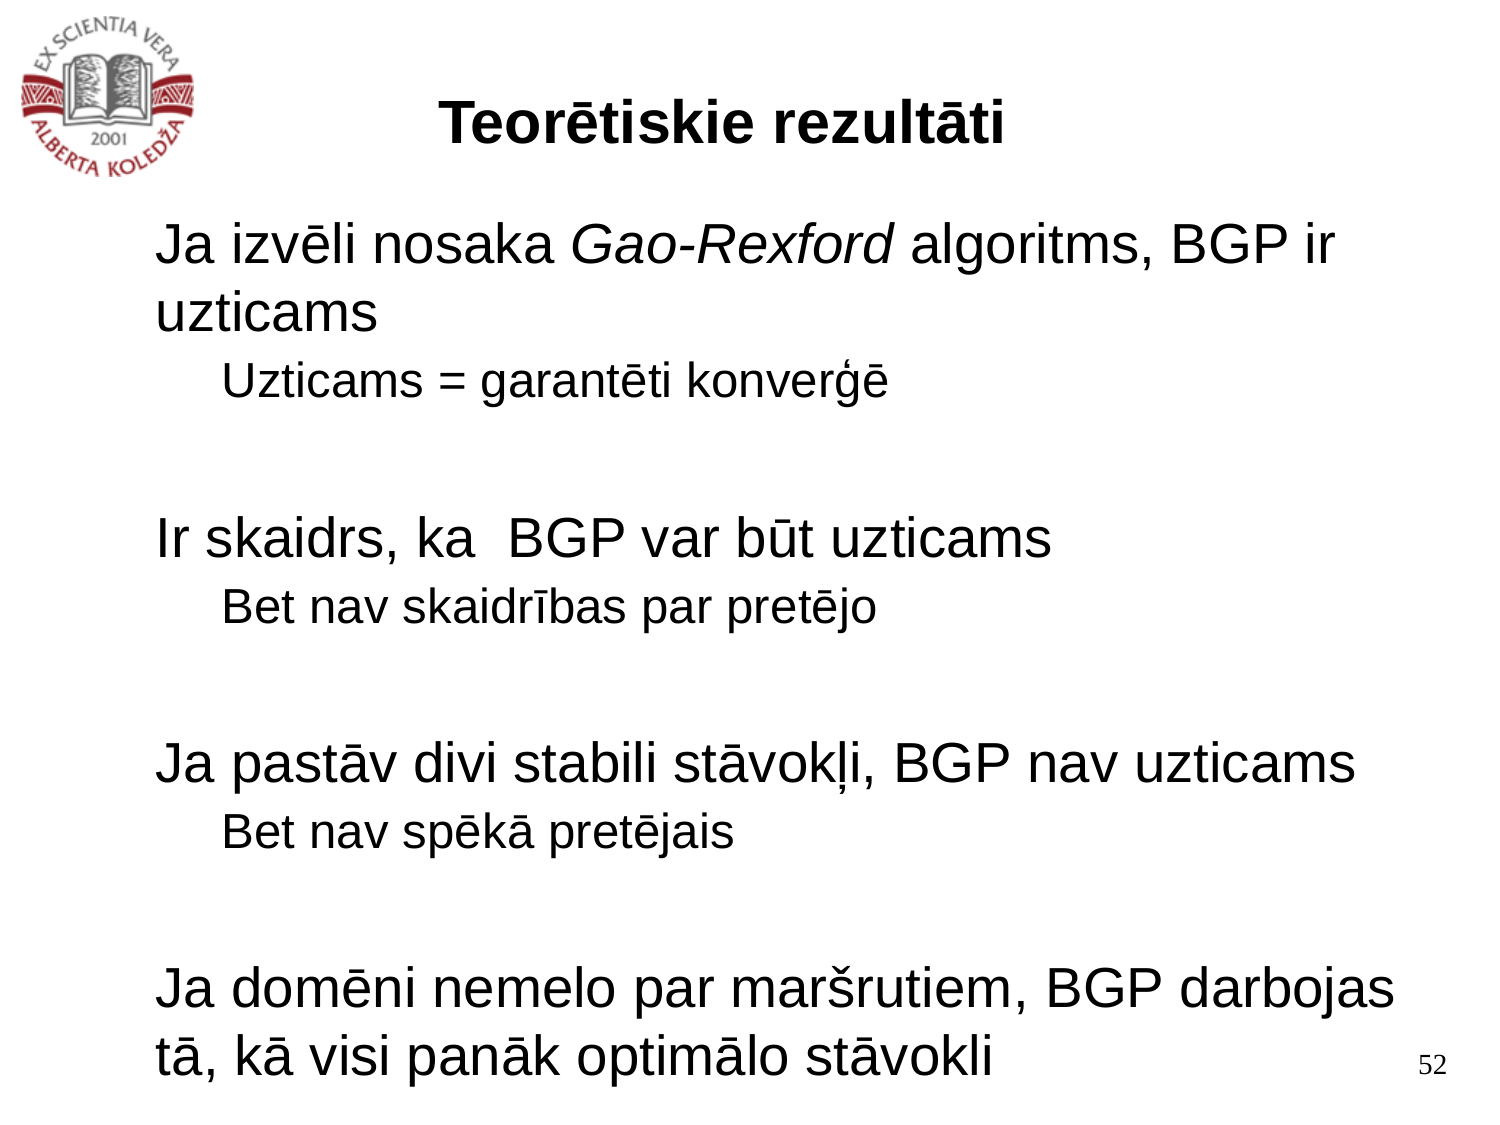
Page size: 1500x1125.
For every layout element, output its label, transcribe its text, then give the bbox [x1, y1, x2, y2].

picture [21, 16, 194, 177]
text_box <skaitlis> [1312, 1037, 1463, 1101]
list Ja izvēli nosaka Gao-Rexford algoritms, BGP ir uzticams Uzticams = garantēti konverģē Ir skaidrs, ka BGP var būt uzticams Bet nav skaidrības par pretējo Ja pastāv divi stabili stāvokļi, BGP nav uzticams Bet nav spēkā pretējais Ja domēni nemelo par maršrutiem, BGP darbojas tā, kā visi panāk optimālo stāvokli [74, 200, 1463, 1101]
title Teorētiskie rezultāti [50, 62, 1374, 175]
